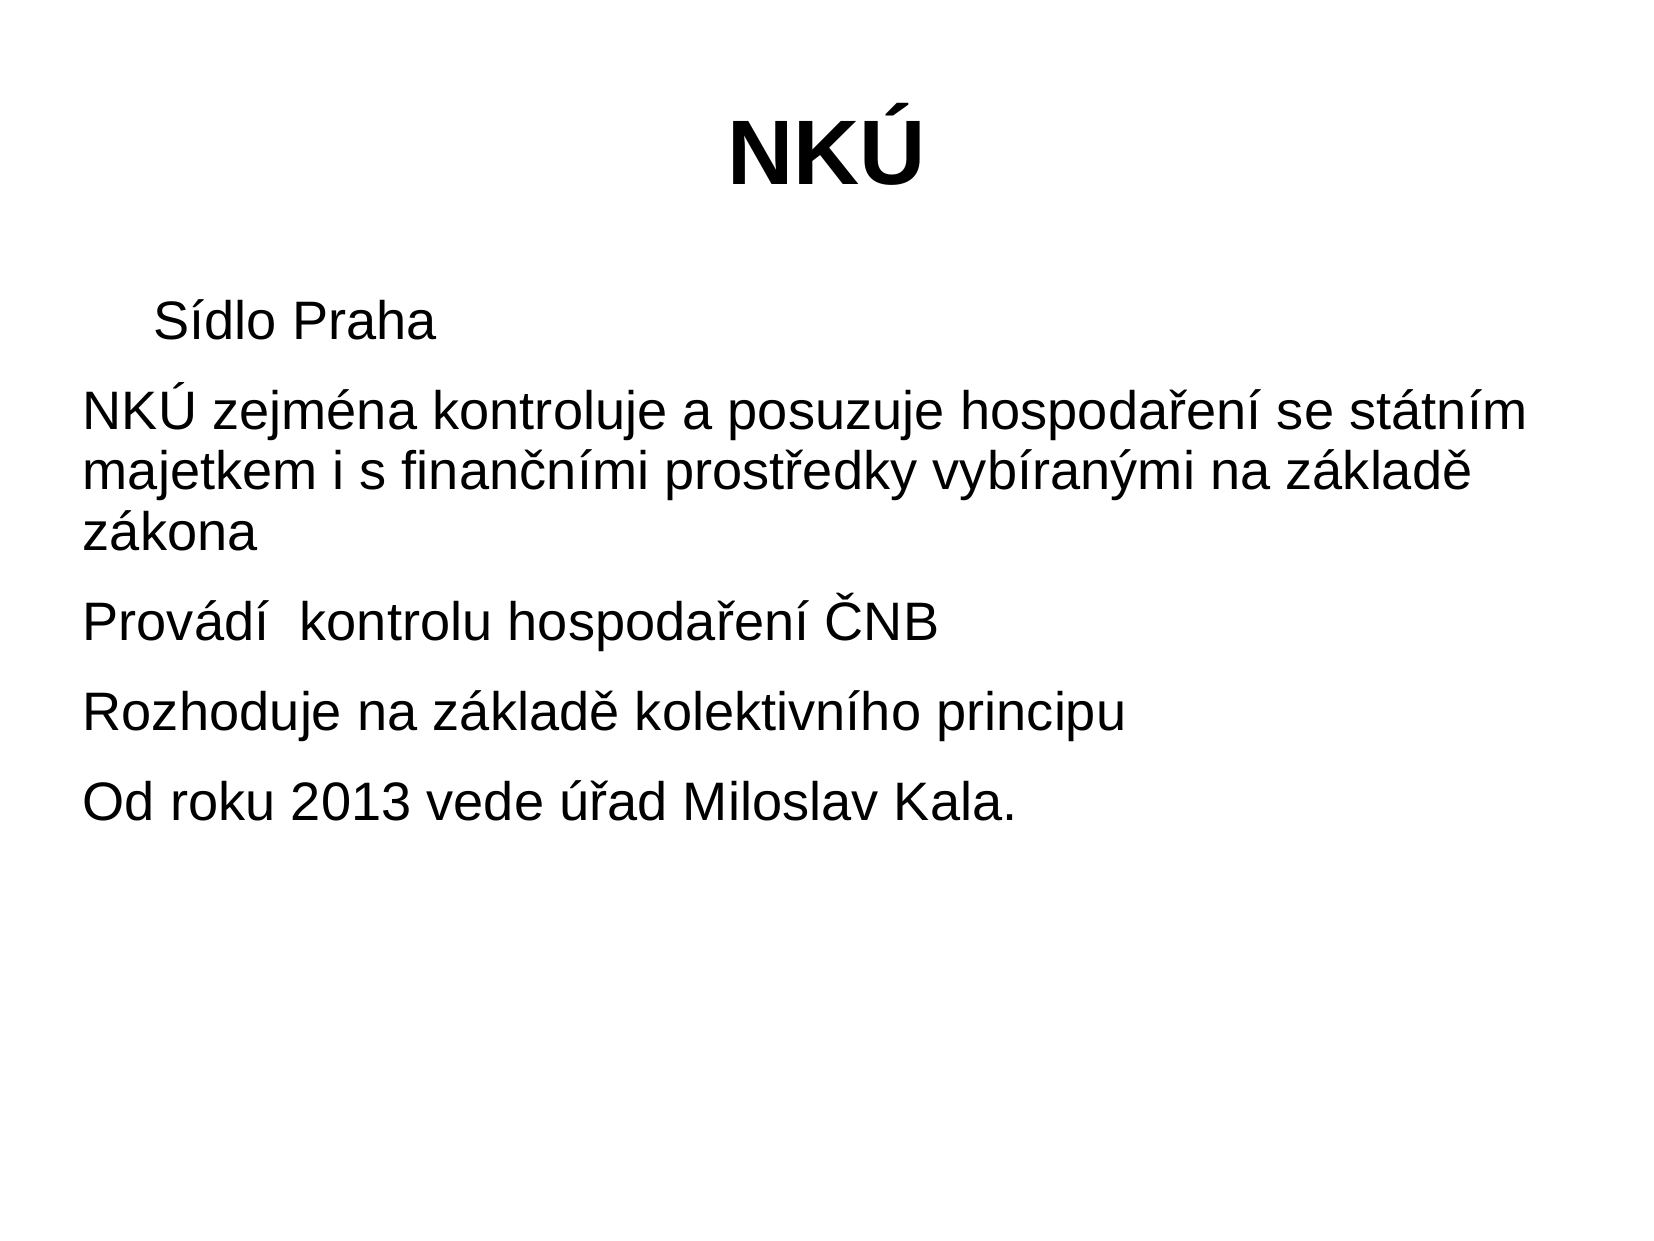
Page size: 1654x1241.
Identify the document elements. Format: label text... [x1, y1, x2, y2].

title NKÚ [82, 49, 1571, 257]
list Sídlo Praha NKÚ zejména kontroluje a posuzuje hospodaření se státním majetkem i s finančními prostředky vybíranými na základě zákona Provádí kontrolu hospodaření ČNB Rozhoduje na základě kolektivního principu Od roku 2013 vede úřad Miloslav Kala. [82, 290, 1571, 1109]
